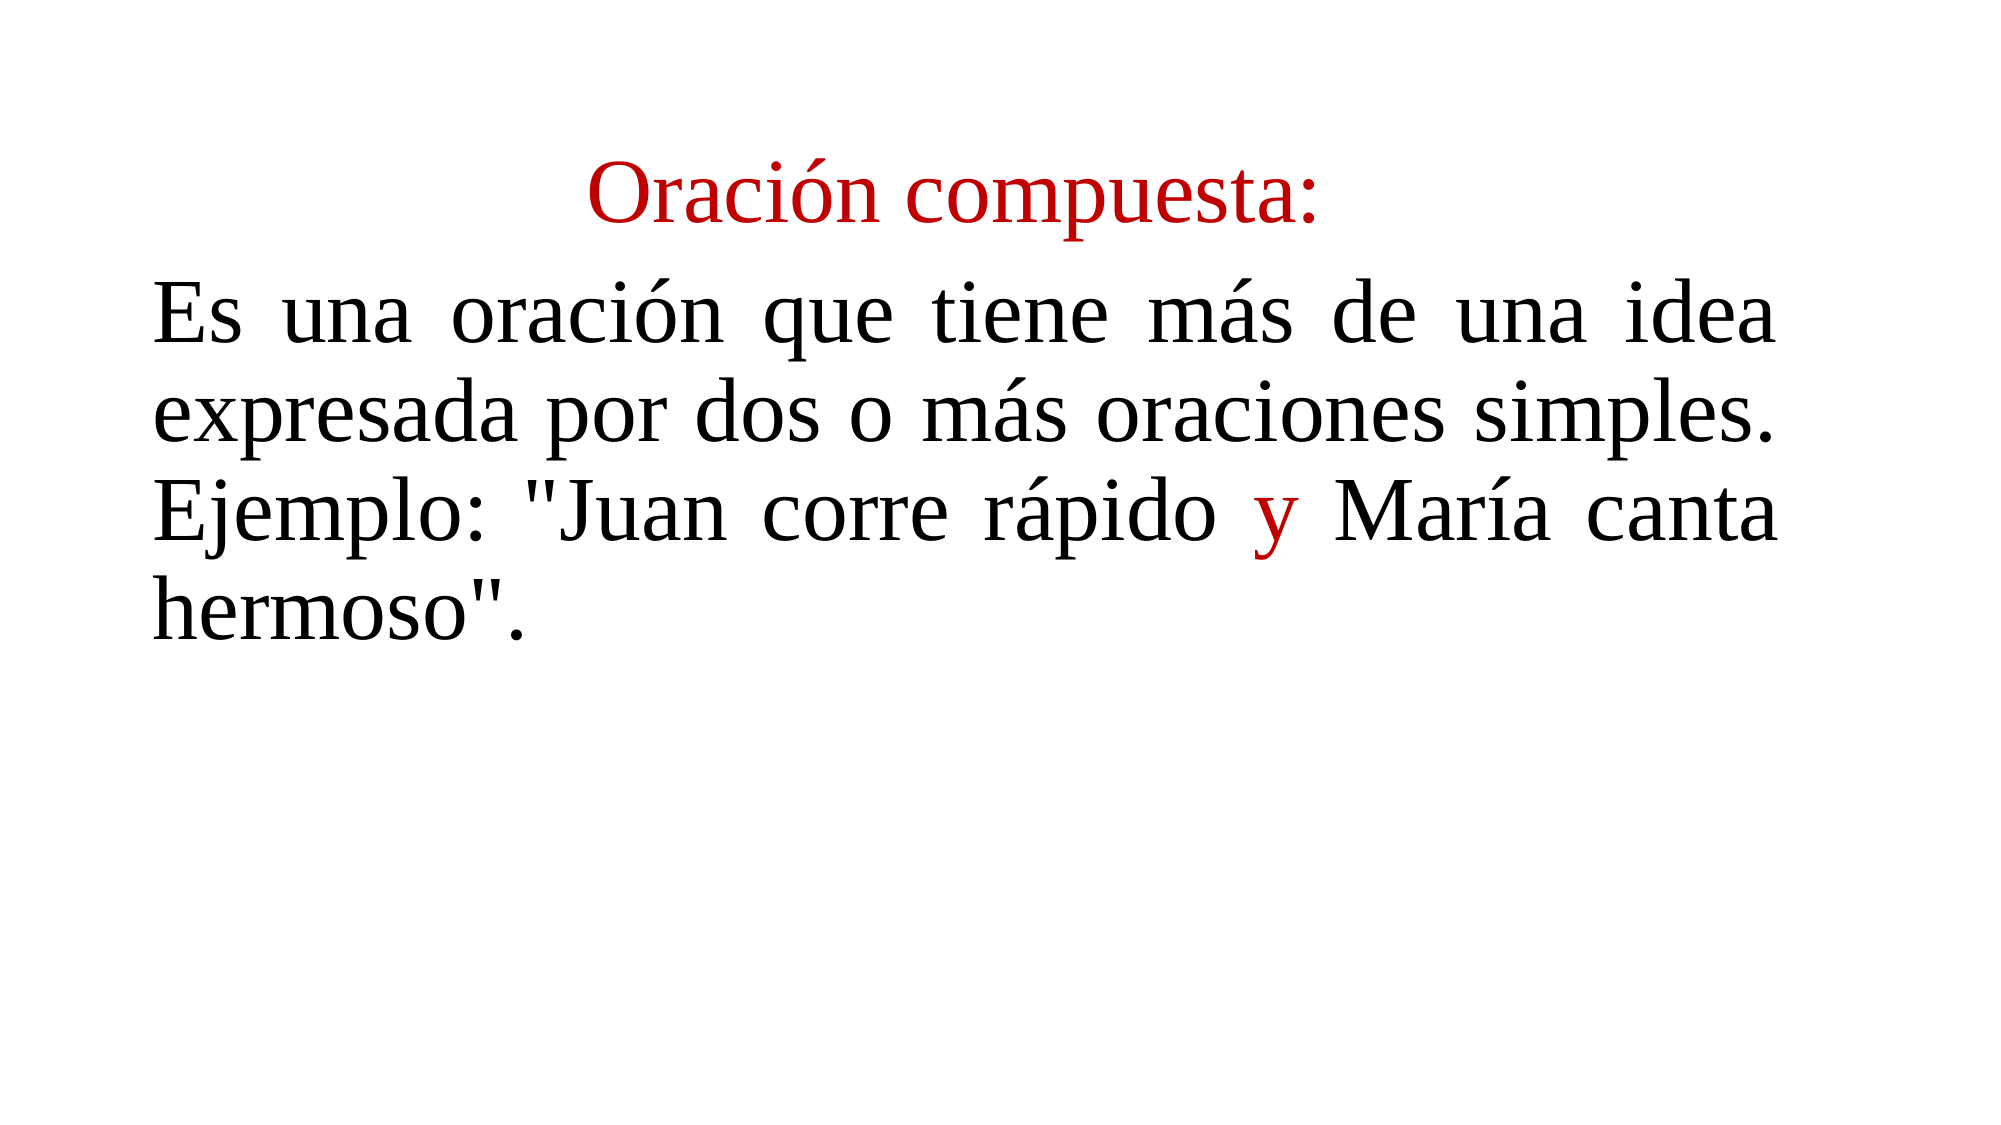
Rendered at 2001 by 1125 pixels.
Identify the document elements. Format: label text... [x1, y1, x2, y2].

list Oración compuesta: Es una oración que tiene más de una idea expresada por dos o más oraciones simples. Ejemplo: "Juan corre rápido y María canta hermoso". [137, 135, 1863, 1014]
